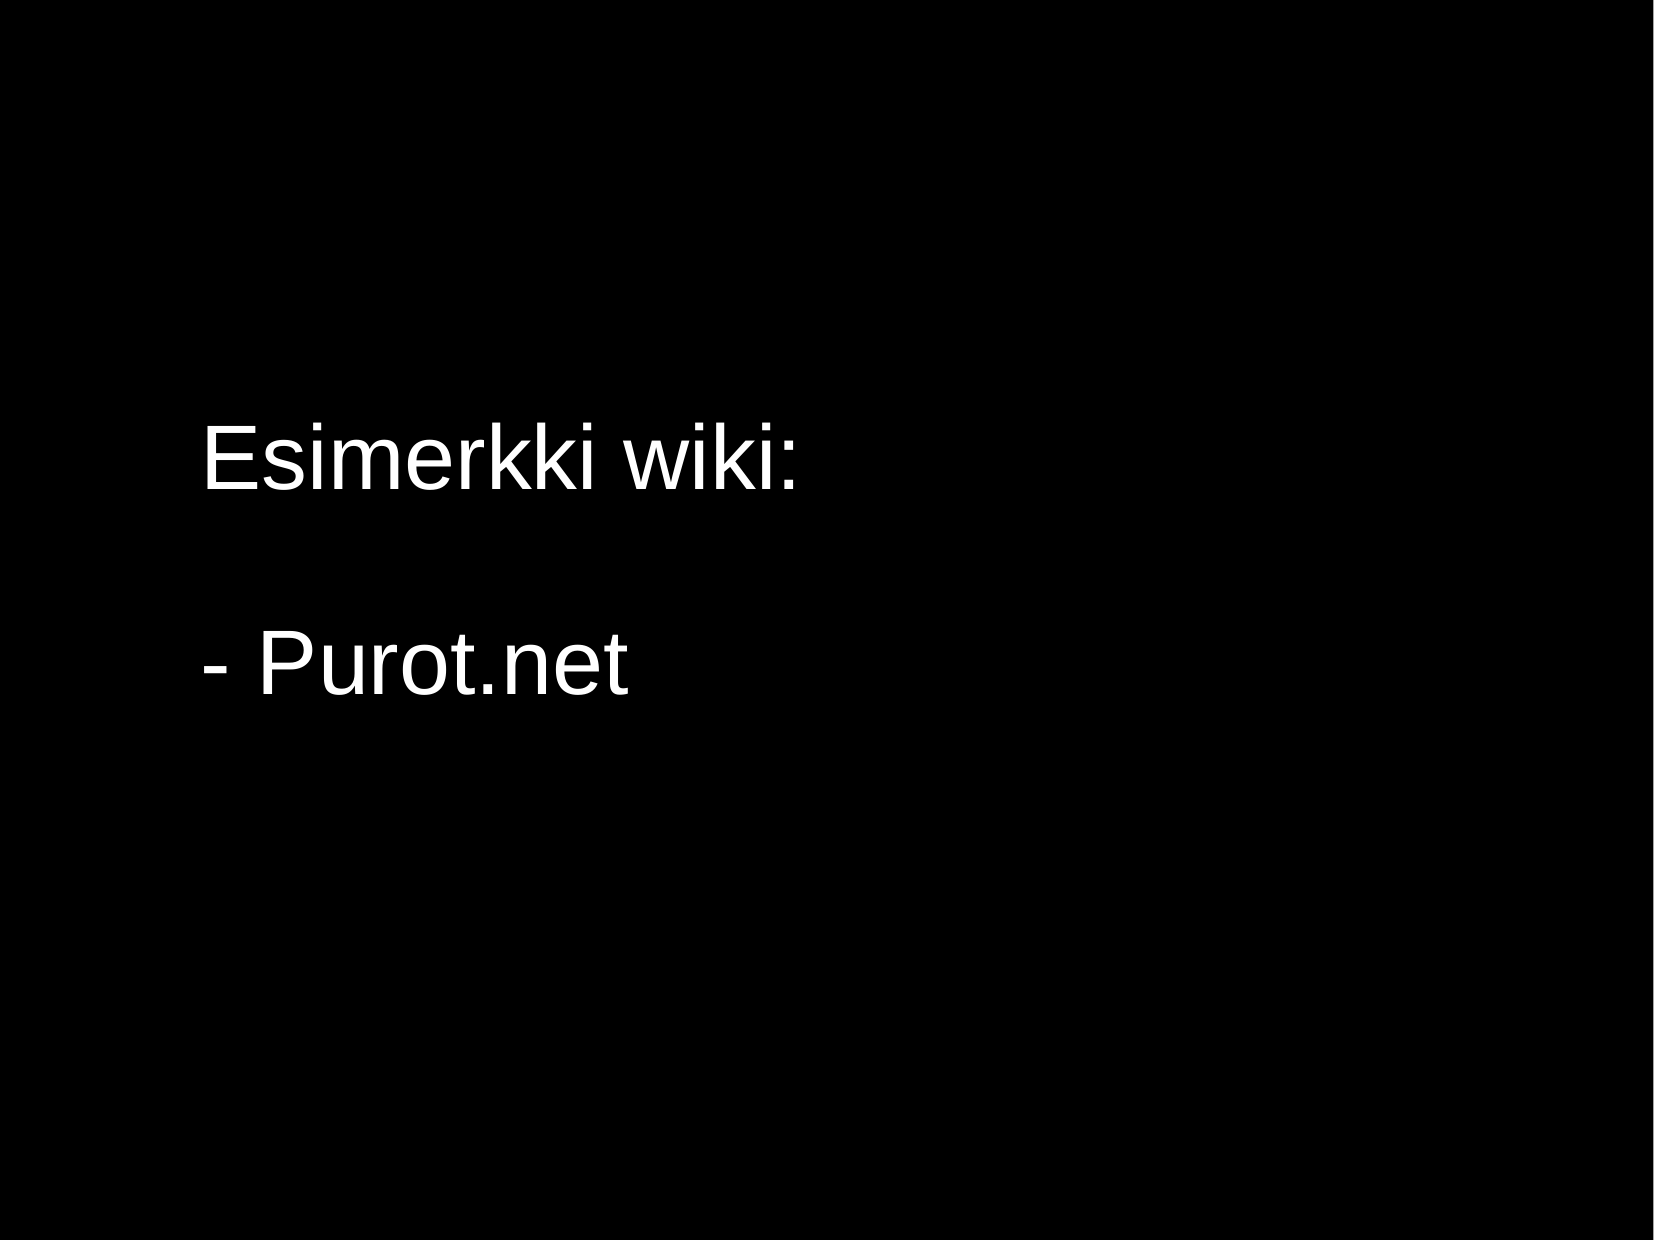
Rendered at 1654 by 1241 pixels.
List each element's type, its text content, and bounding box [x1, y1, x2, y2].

title Esimerkki wiki: - Purot.net [200, 406, 1447, 715]
